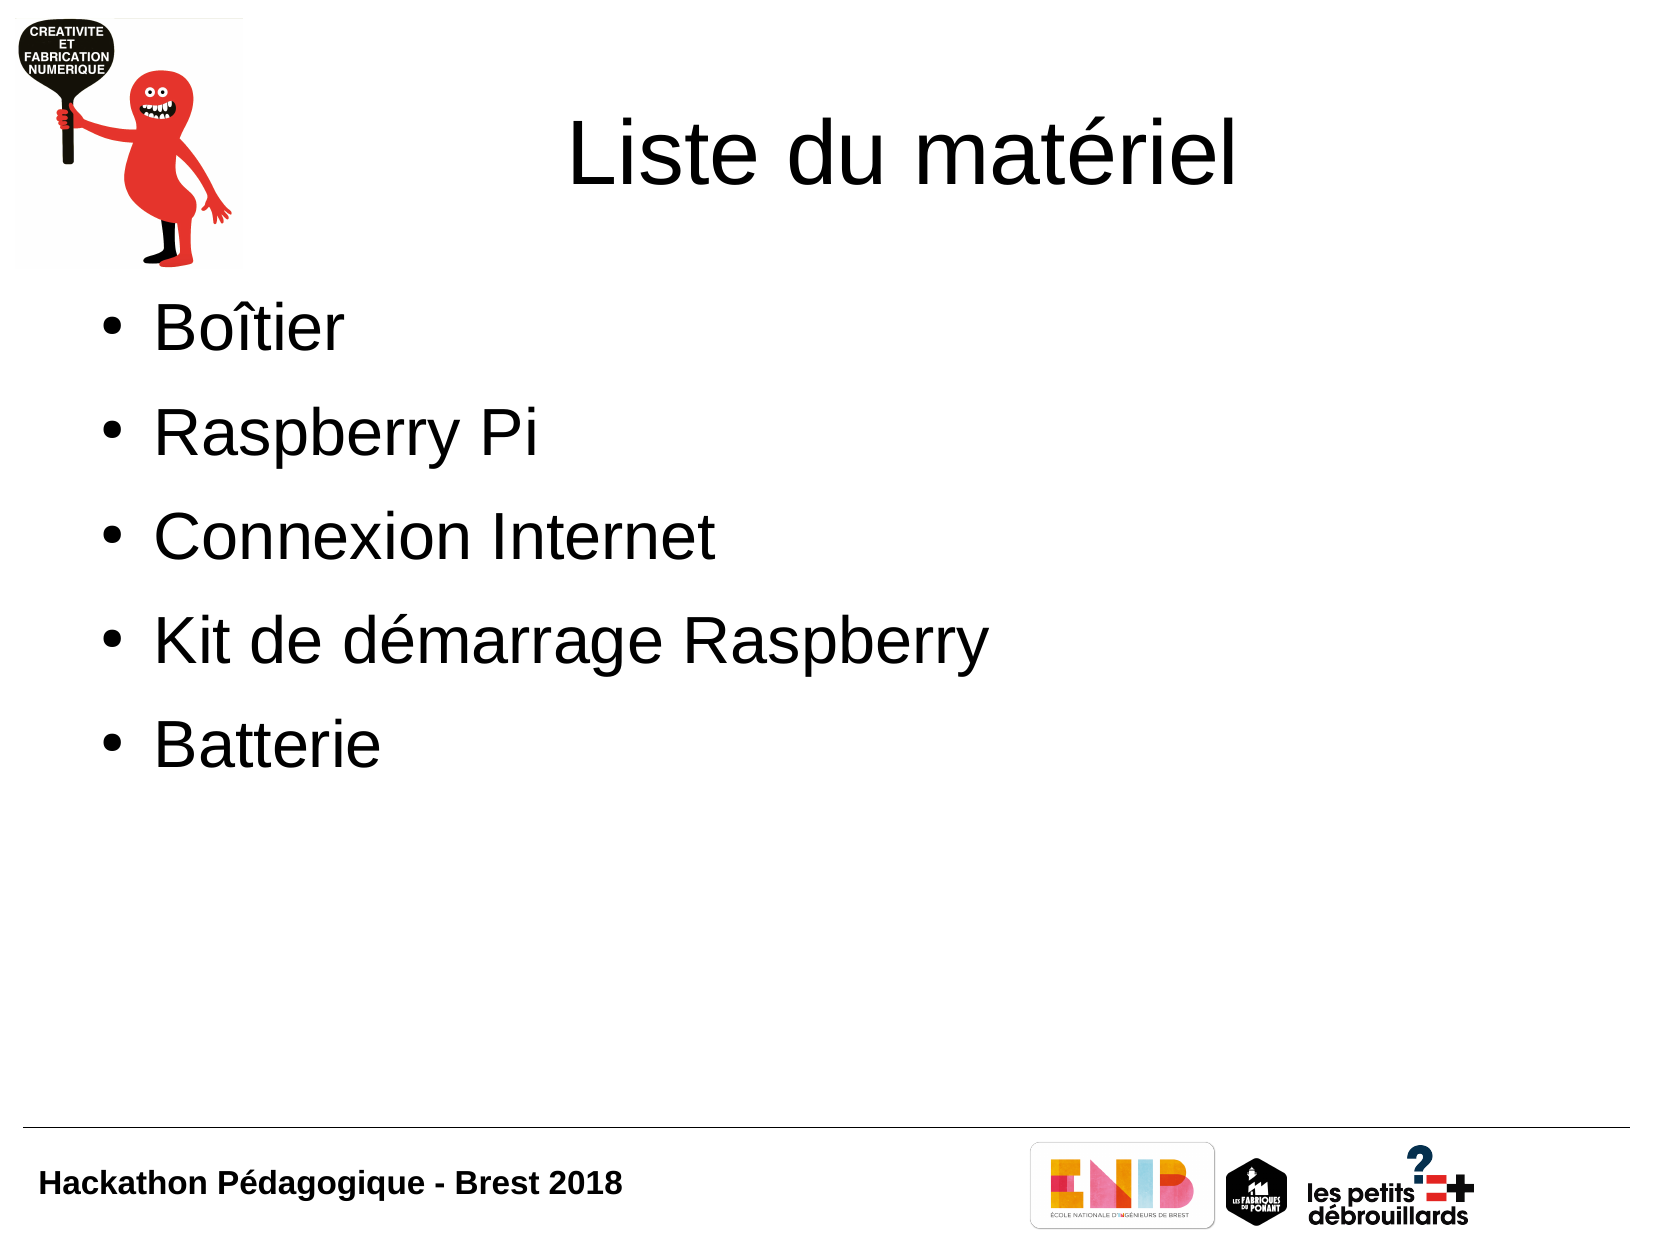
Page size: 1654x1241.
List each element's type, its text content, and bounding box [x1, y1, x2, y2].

text_box Hackathon Pédagogique - Brest 2018 [23, 1157, 945, 1210]
picture [15, 18, 243, 269]
picture [1015, 1127, 1287, 1241]
title Liste du matériel [236, 49, 1571, 257]
picture [1308, 1145, 1474, 1225]
list Boîtier Raspberry Pi Connexion Internet Kit de démarrage Raspberry Batterie [82, 290, 1571, 1109]
